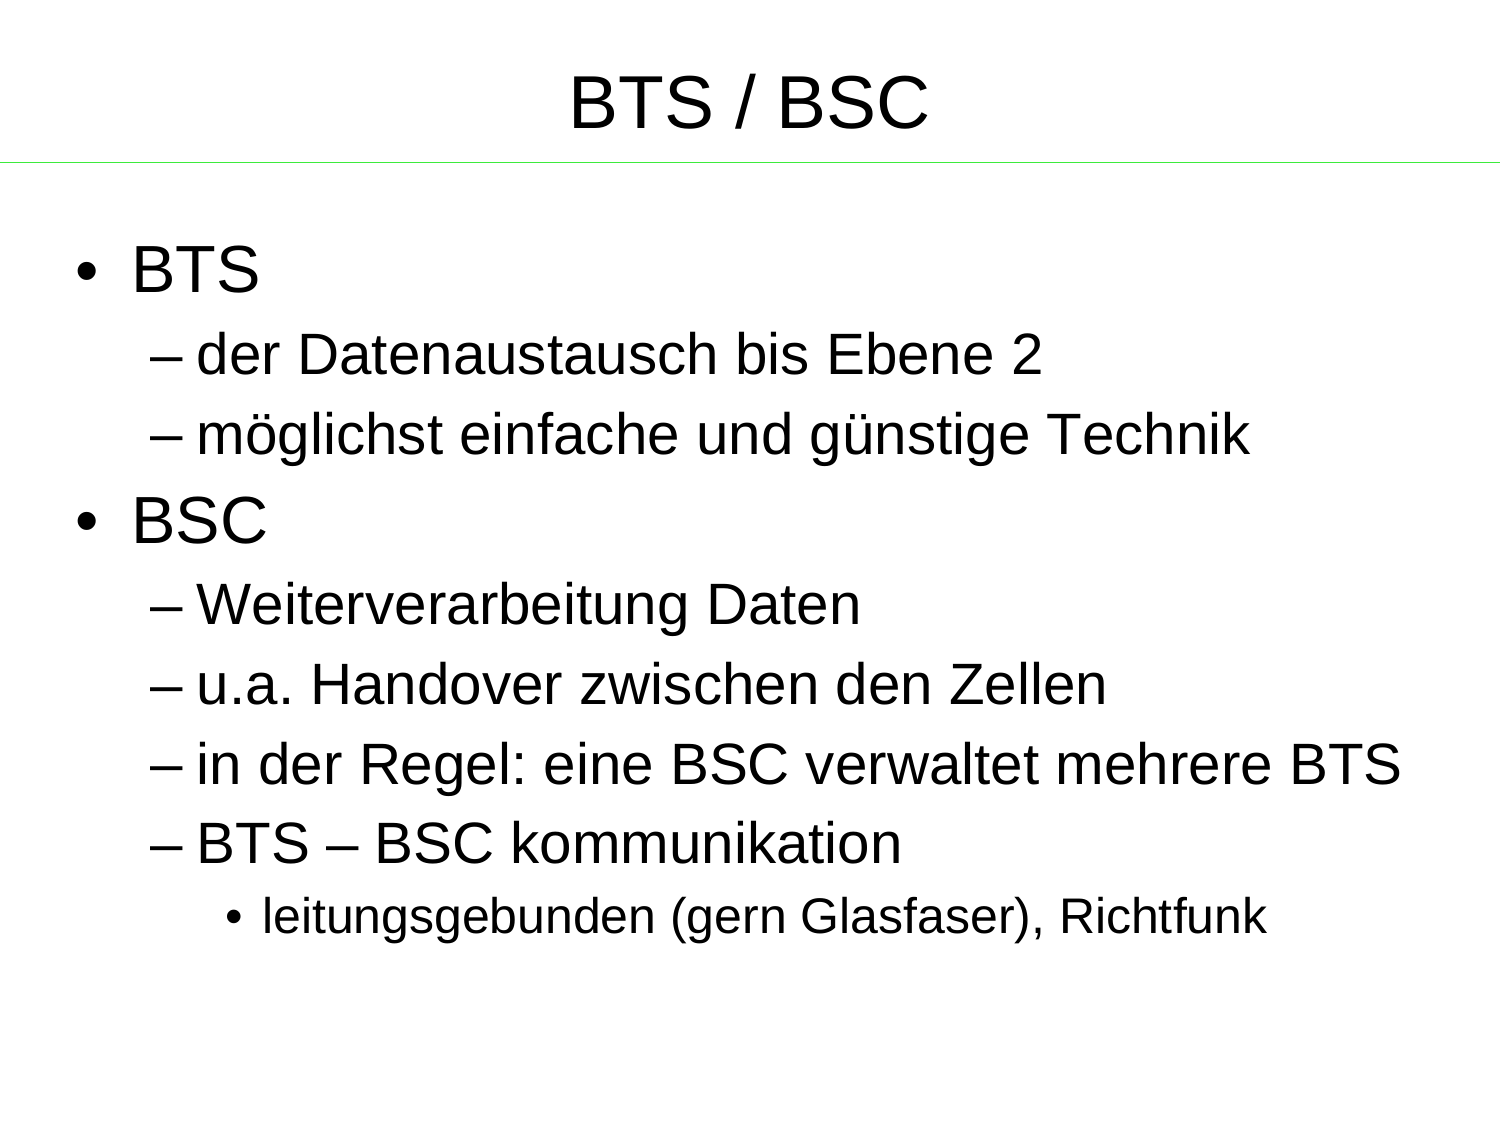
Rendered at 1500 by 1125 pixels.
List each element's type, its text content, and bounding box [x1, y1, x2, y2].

list BTS der Datenaustausch bis Ebene 2 möglichst einfache und günstige Technik BSC Weiterverarbeitung Daten u.a. Handover zwischen den Zellen in der Regel: eine BSC verwaltet mehrere BTS BTS – BSC kommunikation leitungsgebunden (gern Glasfaser), Richtfunk [75, 232, 1426, 1001]
title BTS / BSC [75, 49, 1426, 156]
